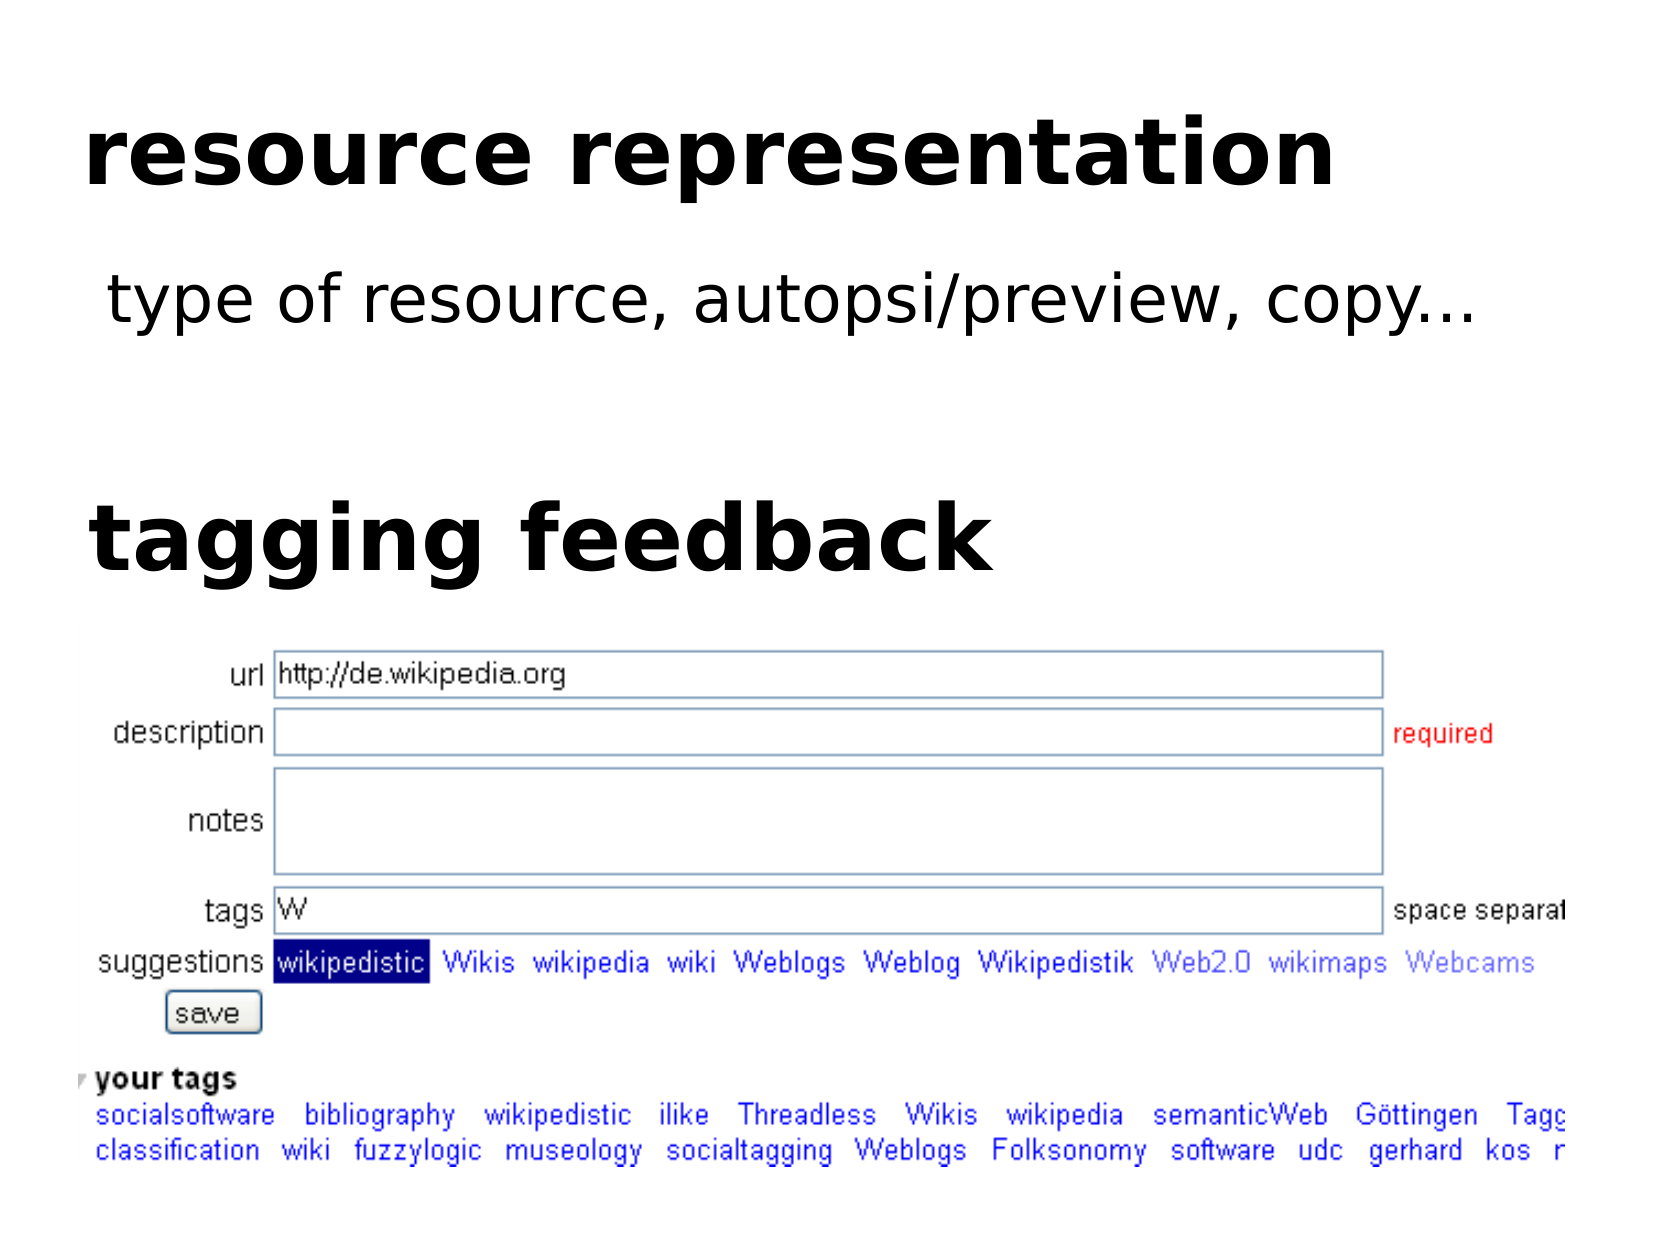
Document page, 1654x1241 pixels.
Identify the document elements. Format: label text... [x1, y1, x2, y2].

list type of resource, autopsi/preview, copy... [88, 260, 1577, 384]
title tagging feedback [88, 442, 1577, 636]
picture [78, 620, 1565, 1167]
title resource representation [82, 56, 1571, 250]
